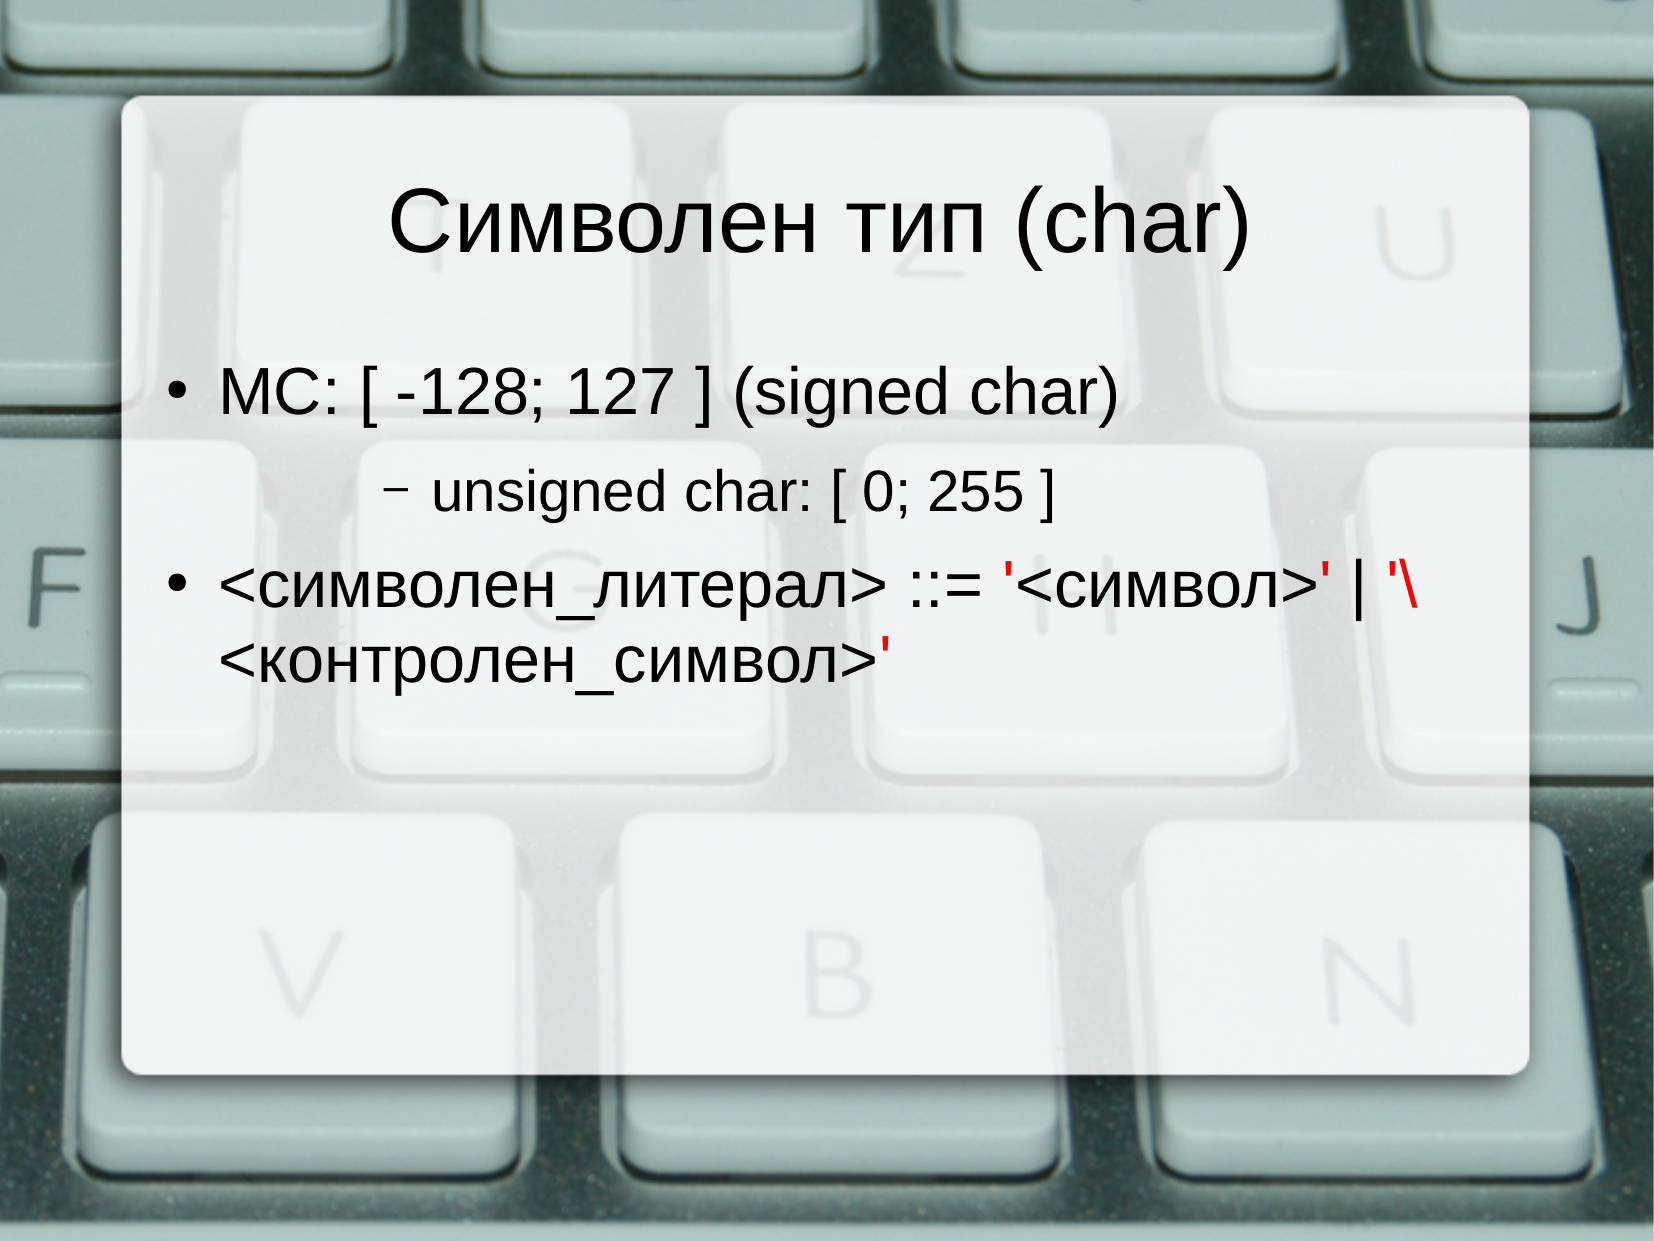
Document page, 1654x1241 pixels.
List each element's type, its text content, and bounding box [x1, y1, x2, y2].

list МС: [ -128; 127 ] (signed char) unsigned char: [ 0; 255 ] <символен_литерал> ::= '<символ>' | '\<контролен_символ>' [147, 354, 1506, 1074]
picture [0, 0, 1654, 1241]
title Символен тип (char) [135, 117, 1506, 325]
